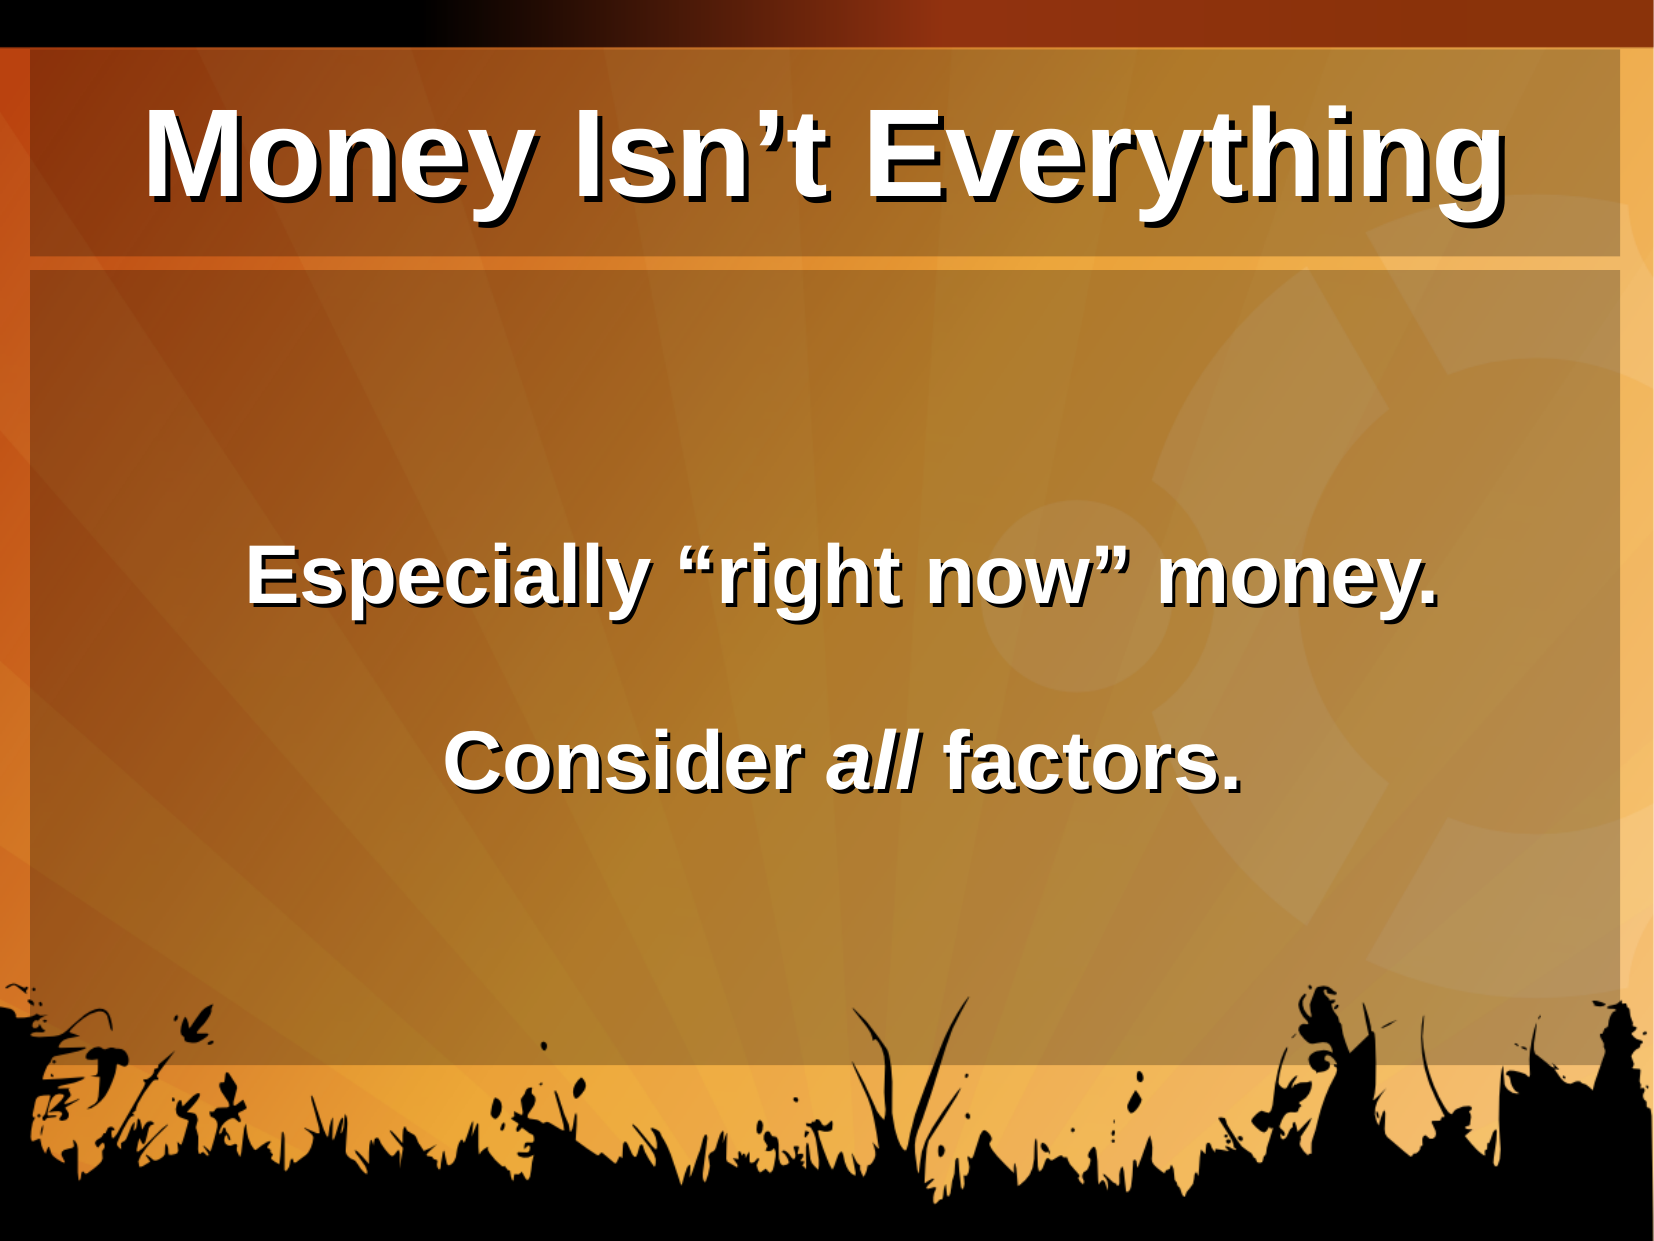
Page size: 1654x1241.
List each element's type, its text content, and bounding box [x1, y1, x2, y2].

title Money Isn’t Everything [30, 49, 1621, 257]
picture [0, 0, 1654, 1241]
subtitle Especially “right now” money. Consider all factors. [30, 270, 1621, 1066]
